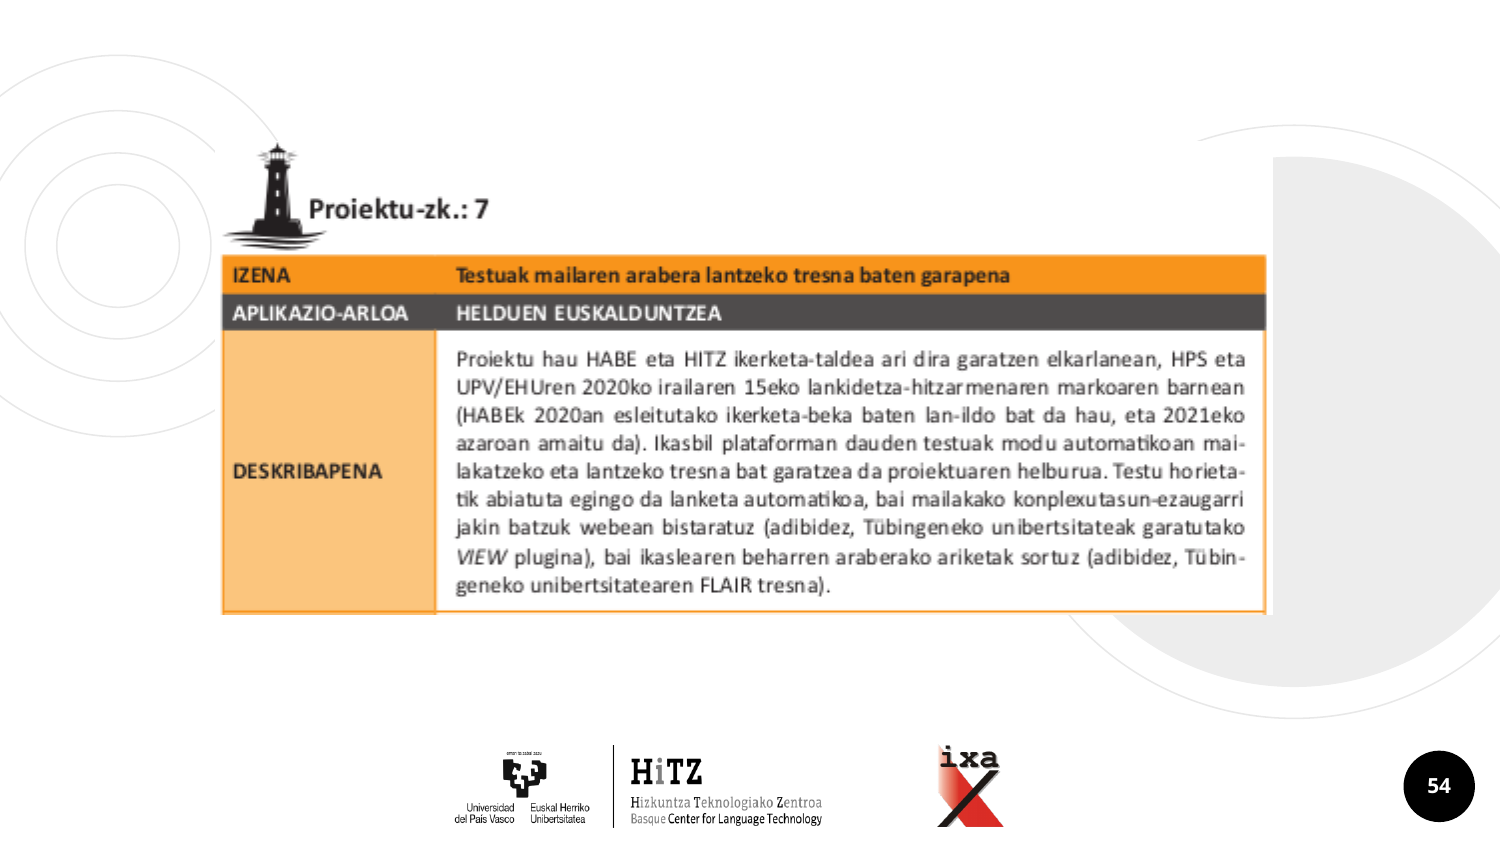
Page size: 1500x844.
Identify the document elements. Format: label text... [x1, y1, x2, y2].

picture [937, 744, 1004, 827]
picture [450, 745, 827, 828]
text_box <zenbakia> [1403, 750, 1475, 823]
picture [215, 141, 1273, 615]
